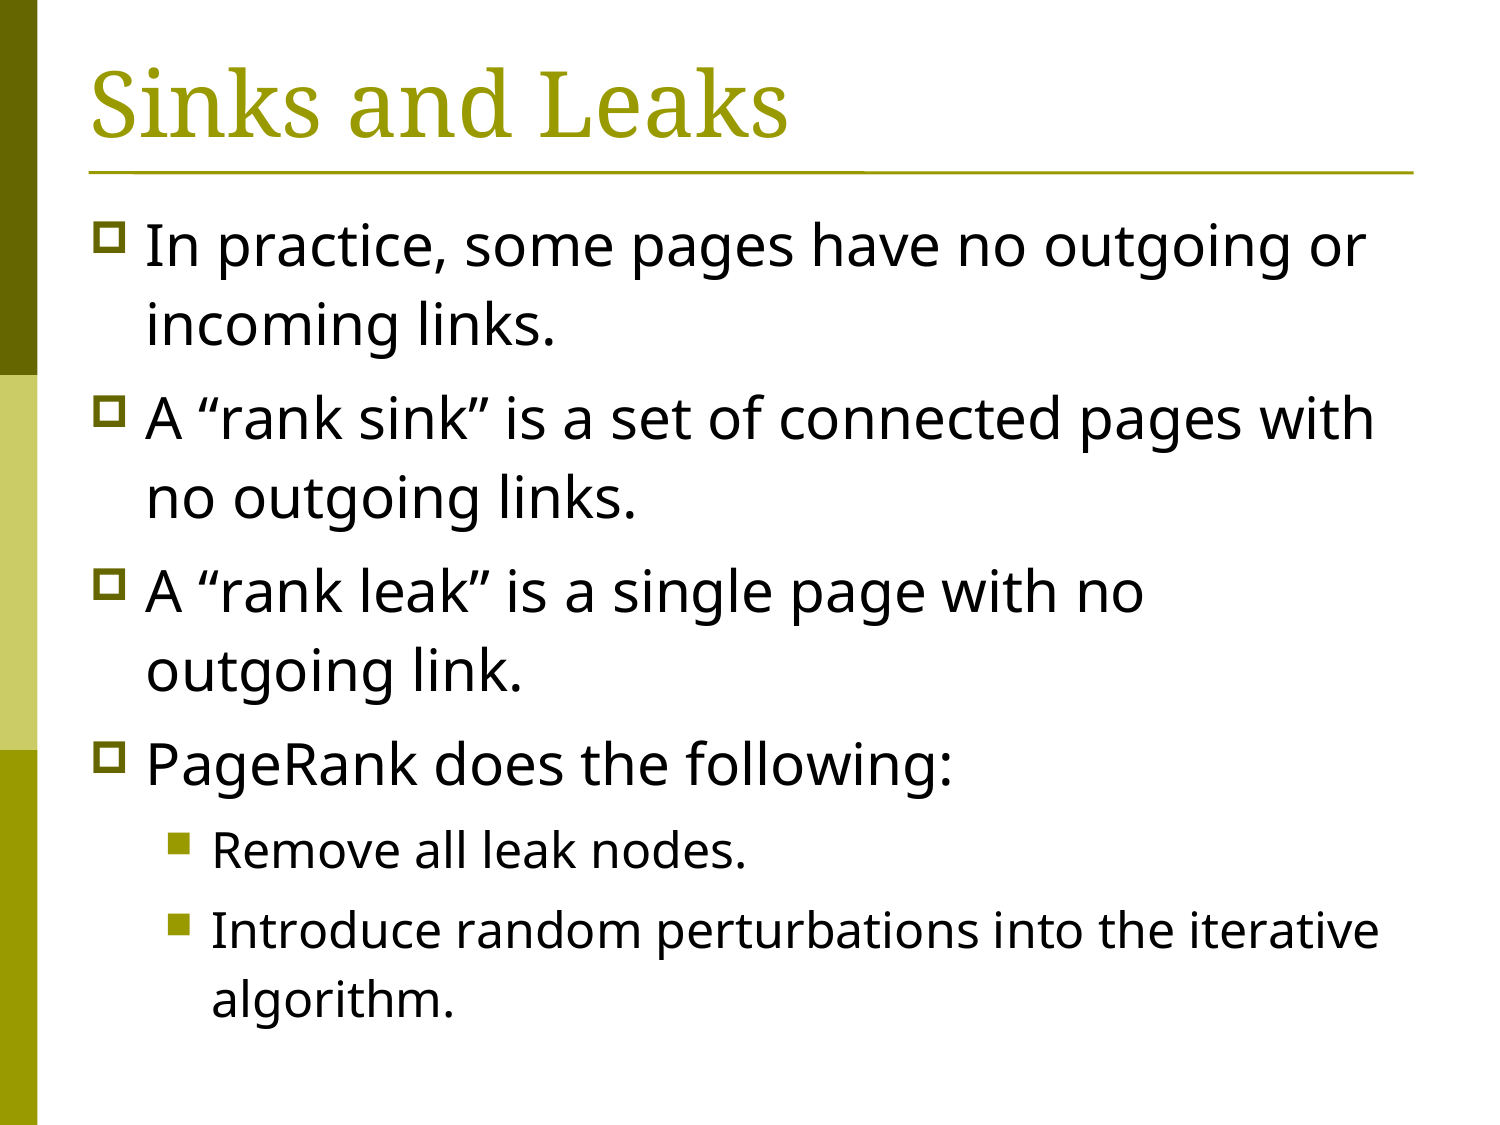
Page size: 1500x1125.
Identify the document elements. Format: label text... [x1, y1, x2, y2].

title Sinks and Leaks [75, 45, 1426, 173]
list In practice, some pages have no outgoing or incoming links. A “rank sink” is a set of connected pages with no outgoing links. A “rank leak” is a single page with no outgoing link. PageRank does the following: Remove all leak nodes. Introduce random perturbations into the iterative algorithm. [75, 196, 1426, 1006]
